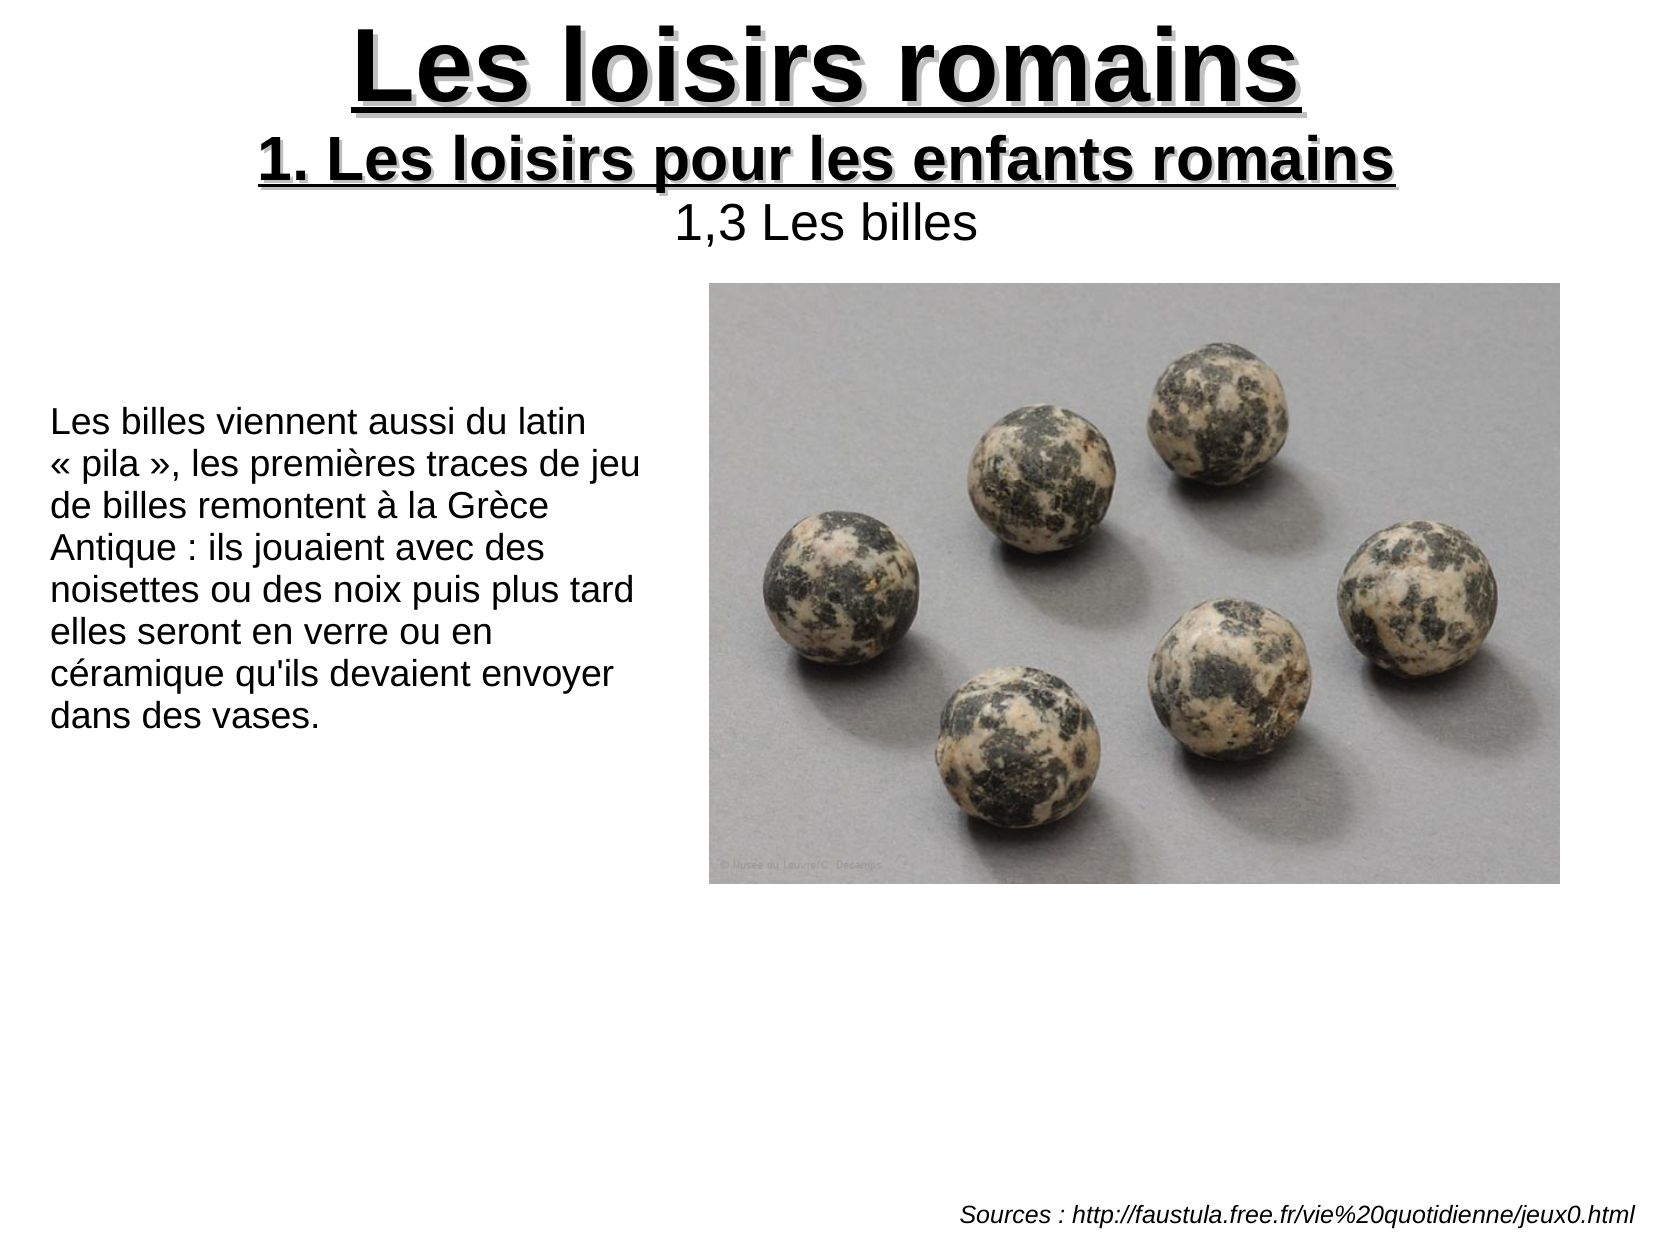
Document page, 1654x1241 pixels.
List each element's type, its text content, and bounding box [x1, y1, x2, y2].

text_box Les loisirs romains 1. Les loisirs pour les enfants romains 1,3 Les billes [0, 0, 1654, 259]
text_box Sources : http://faustula.free.fr/vie%20quotidienne/jeux0.html [944, 1192, 1654, 1236]
text_box Les billes viennent aussi du latin « pila », les premières traces de jeu de billes remontent à la Grèce Antique : ils jouaient avec des noisettes ou des noix puis plus tard elles seront en verre ou en céramique qu'ils devaient envoyer dans des vases. [35, 393, 674, 745]
picture [709, 283, 1560, 884]
